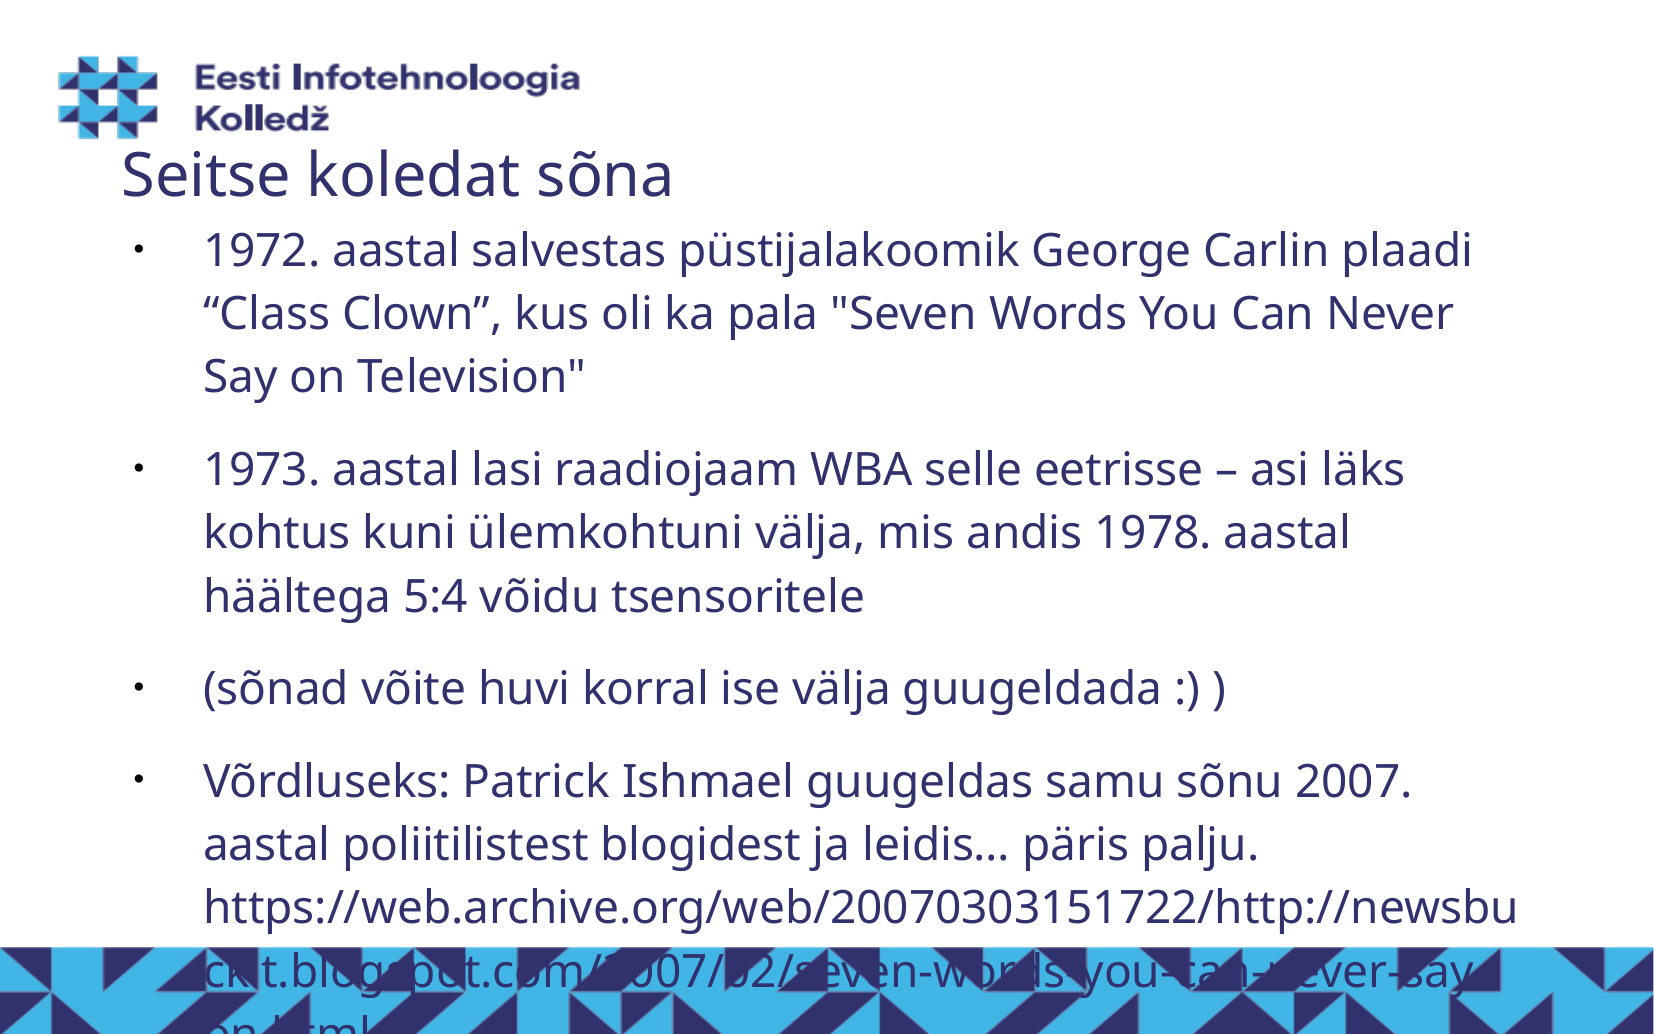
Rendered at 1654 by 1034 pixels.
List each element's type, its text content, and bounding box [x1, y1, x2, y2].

title Seitse koledat sõna [121, 69, 1534, 216]
list 1972. aastal salvestas püstijalakoomik George Carlin plaadi “Class Clown”, kus oli ka pala "Seven Words You Can Never Say on Television" 1973. aastal lasi raadiojaam WBA selle eetrisse – asi läks kohtus kuni ülemkohtuni välja, mis andis 1978. aastal häältega 5:4 võidu tsensoritele (sõnad võite huvi korral ise välja guugeldada :) ) Võrdluseks: Patrick Ishmael guugeldas samu sõnu 2007. aastal poliitilistest blogidest ja leidis… päris palju. https://web.archive.org/web/20070303151722/http://newsbuckit.blogspot.com/2007/02/seven-words-you-can-never-say-on.html [121, 216, 1534, 958]
